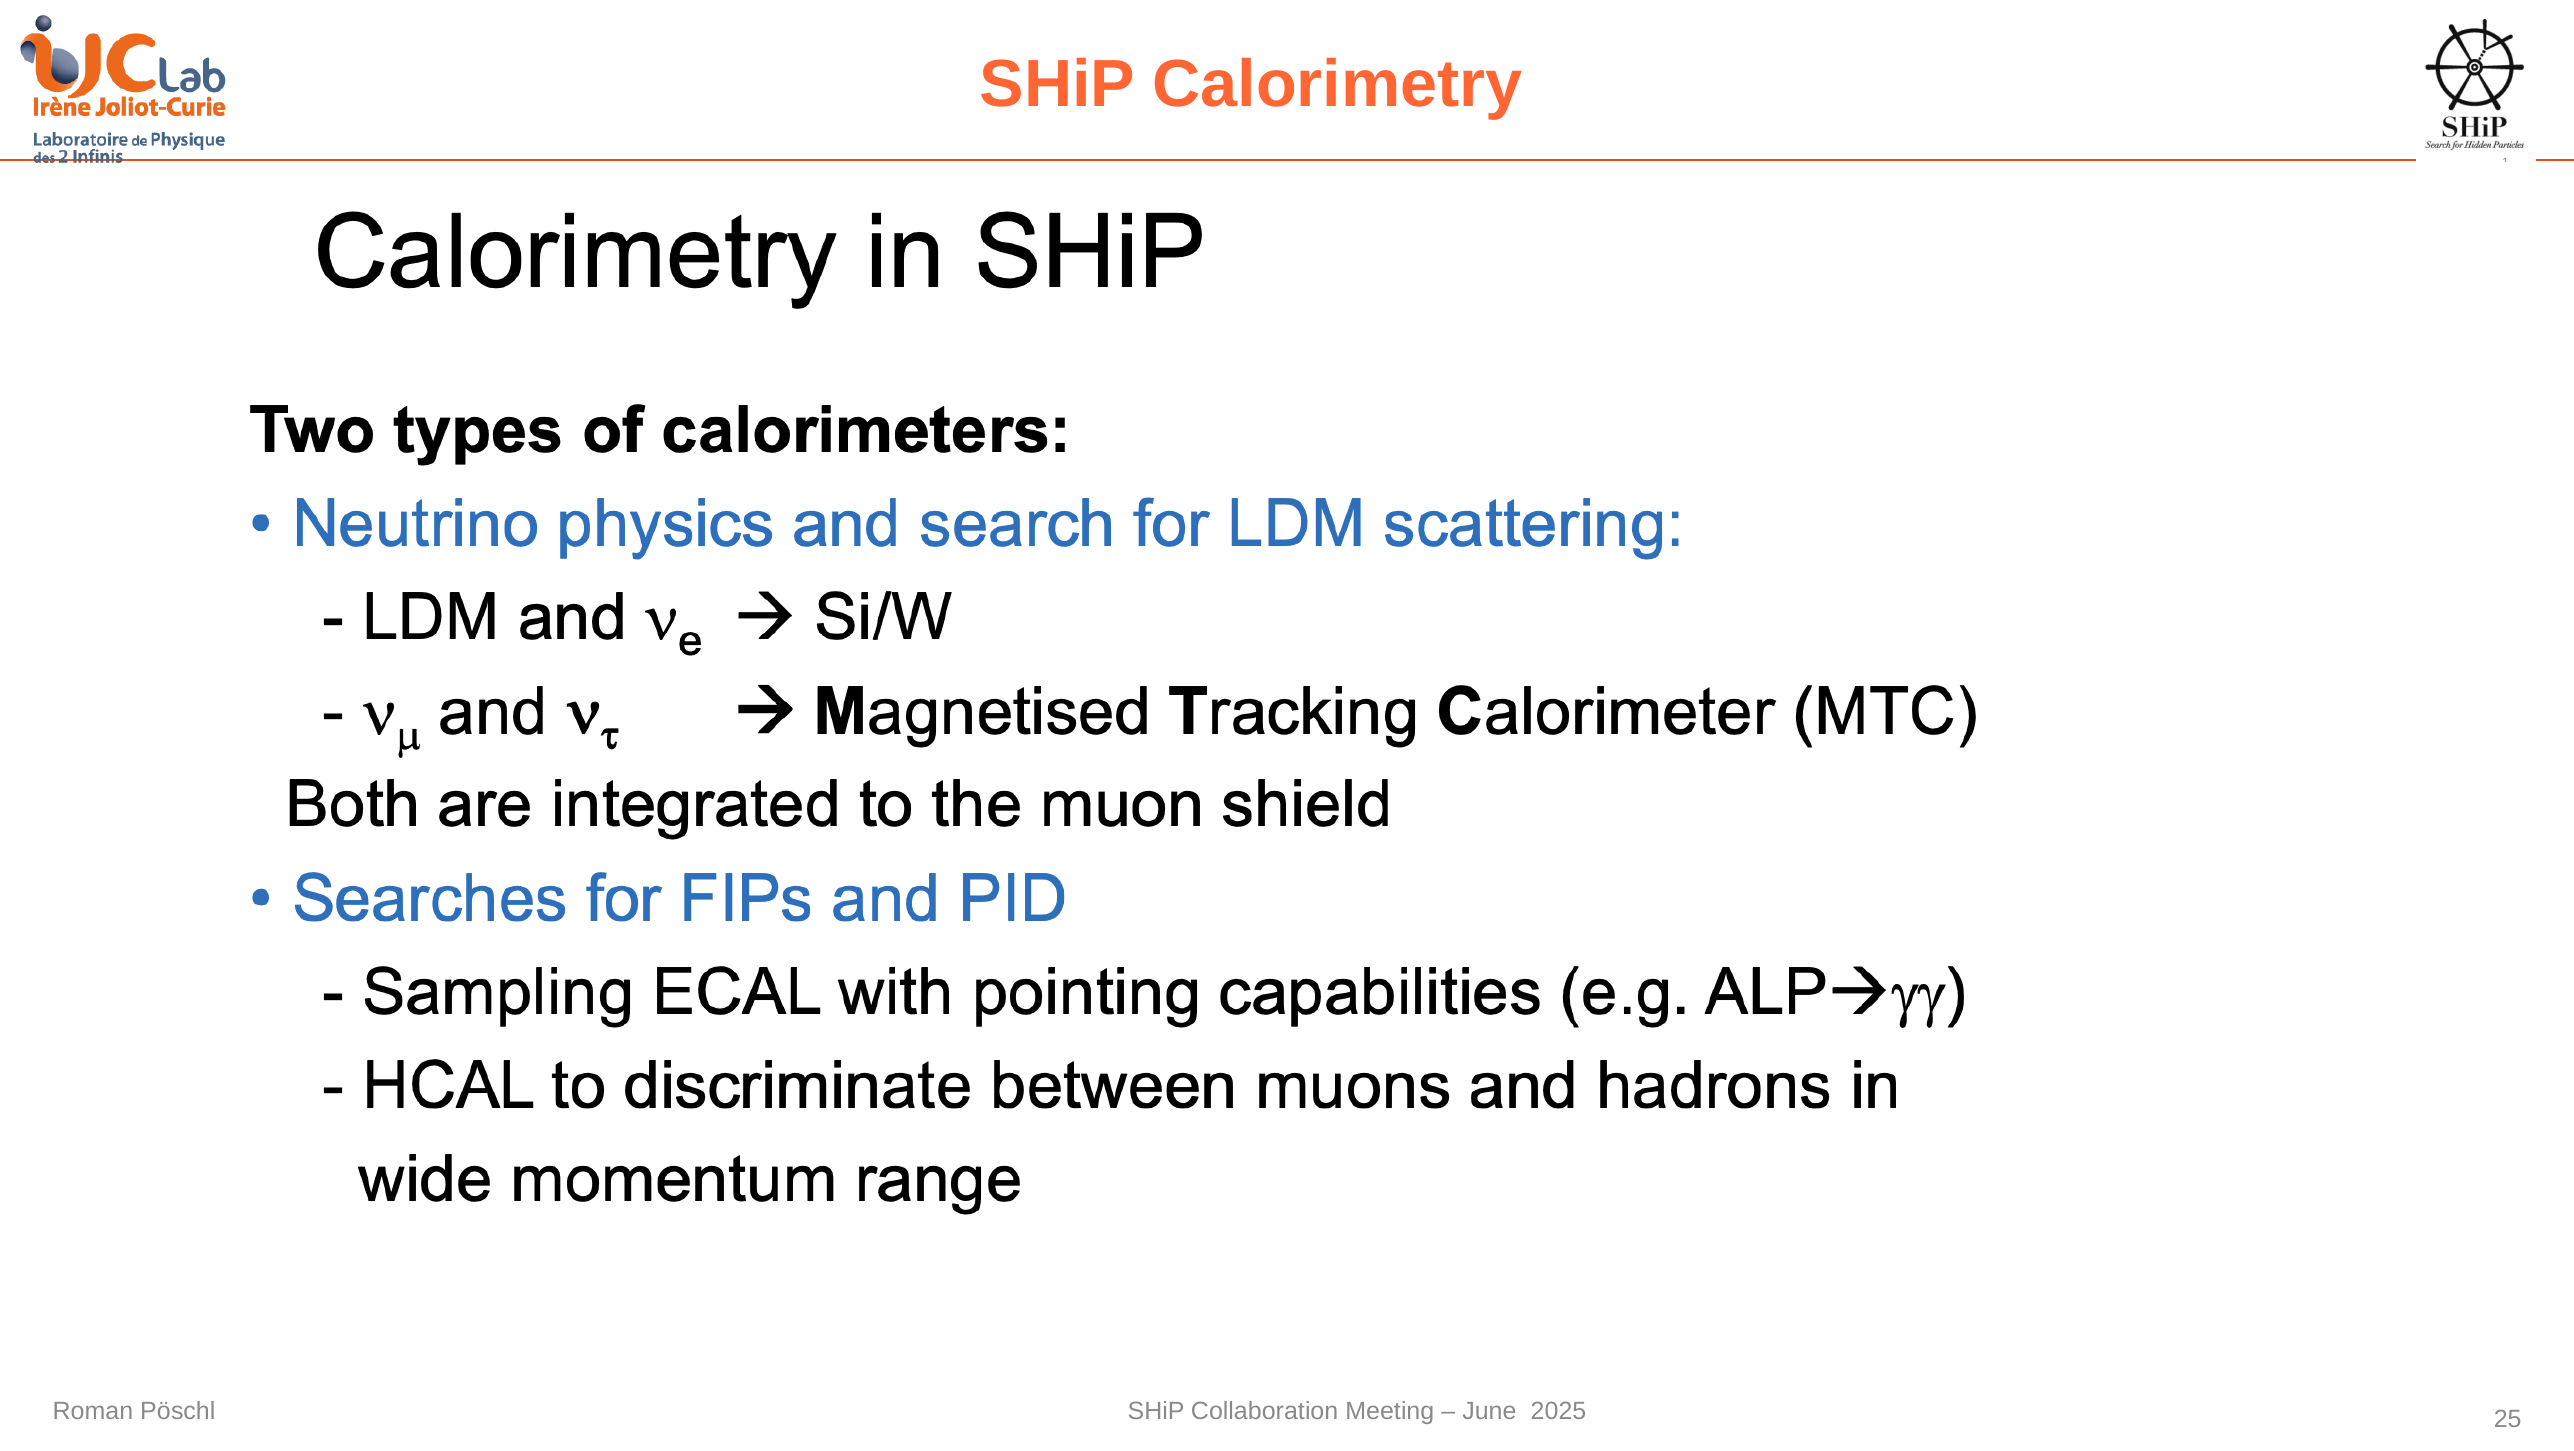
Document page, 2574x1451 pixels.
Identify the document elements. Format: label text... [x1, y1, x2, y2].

picture [4, 0, 241, 178]
picture [2416, 11, 2536, 162]
picture [199, 209, 2371, 1381]
title SHiP Calorimetry [93, 34, 2410, 132]
